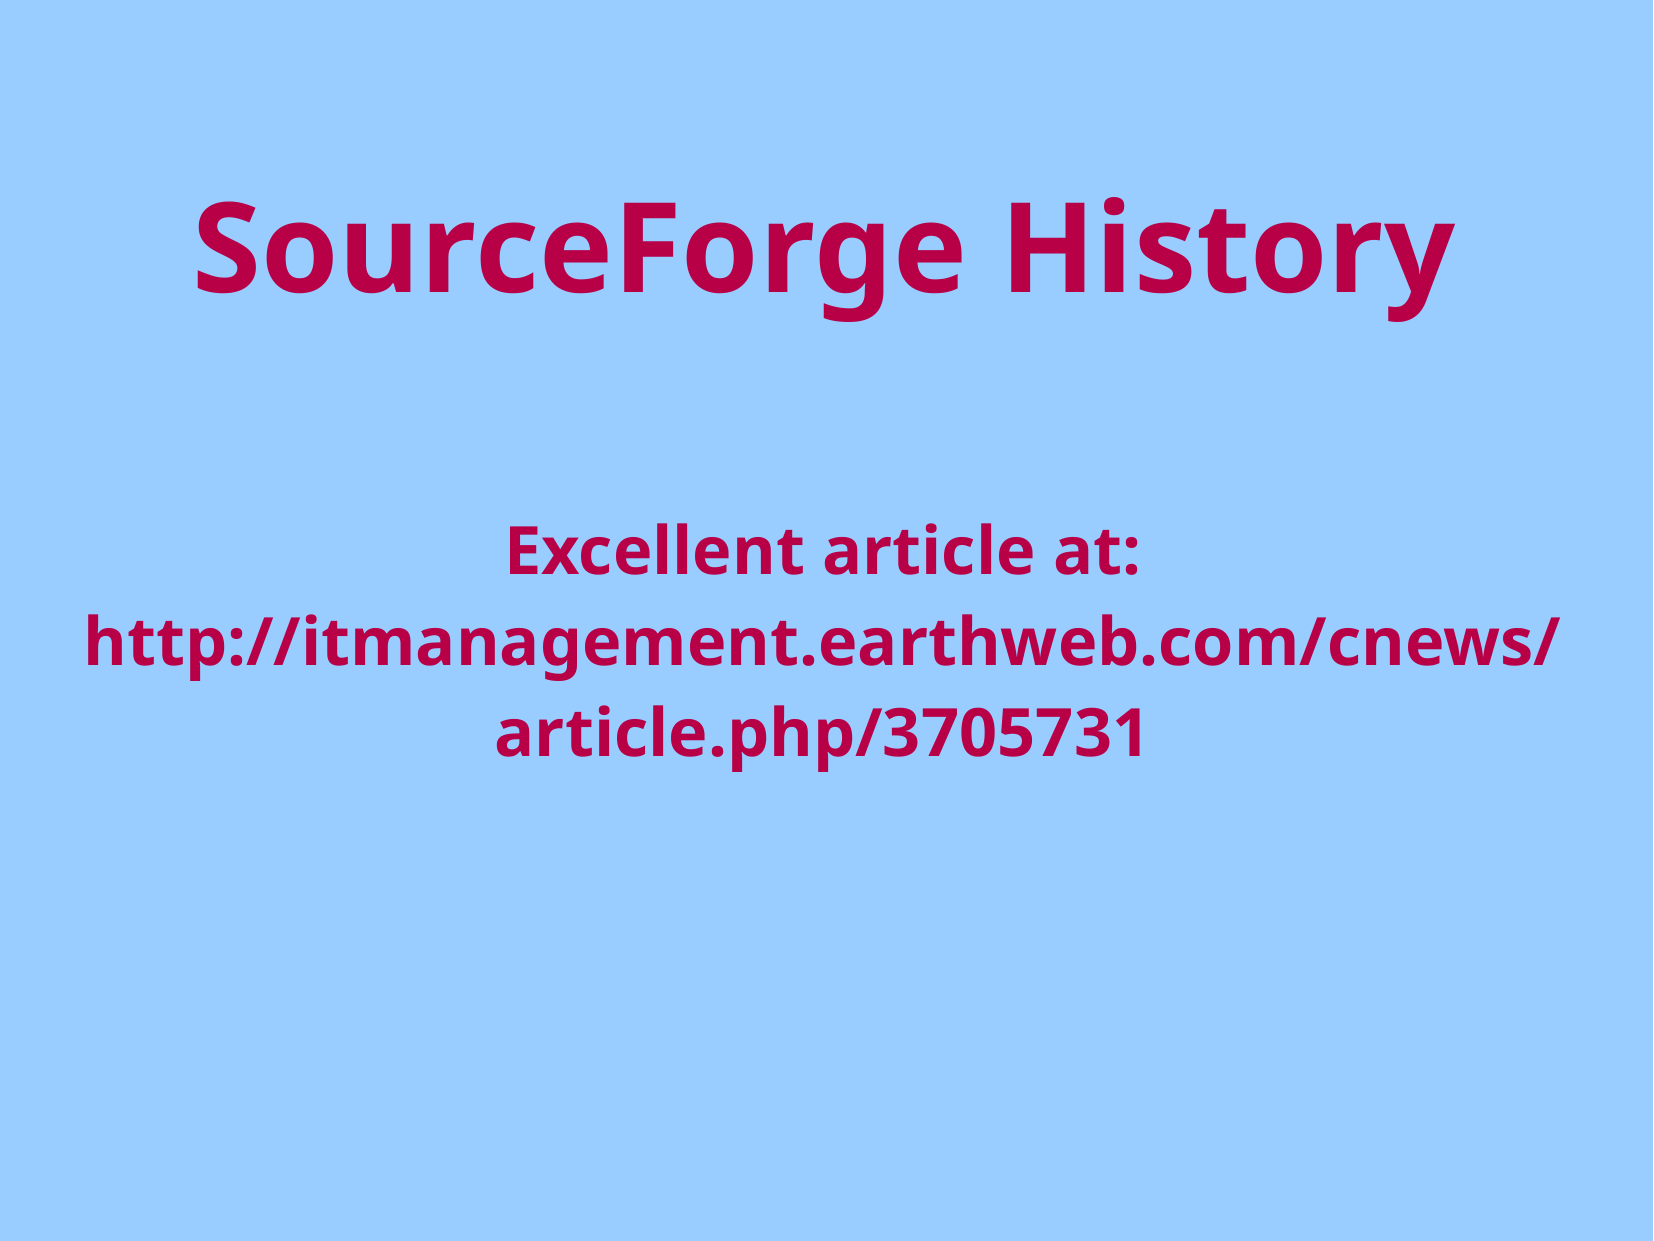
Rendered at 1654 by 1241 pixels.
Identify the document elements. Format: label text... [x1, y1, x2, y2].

text_box Excellent article at: http://itmanagement.earthweb.com/cnews/ article.php/3705731 [28, 496, 1618, 773]
text_box SourceForge History [113, 150, 1536, 330]
